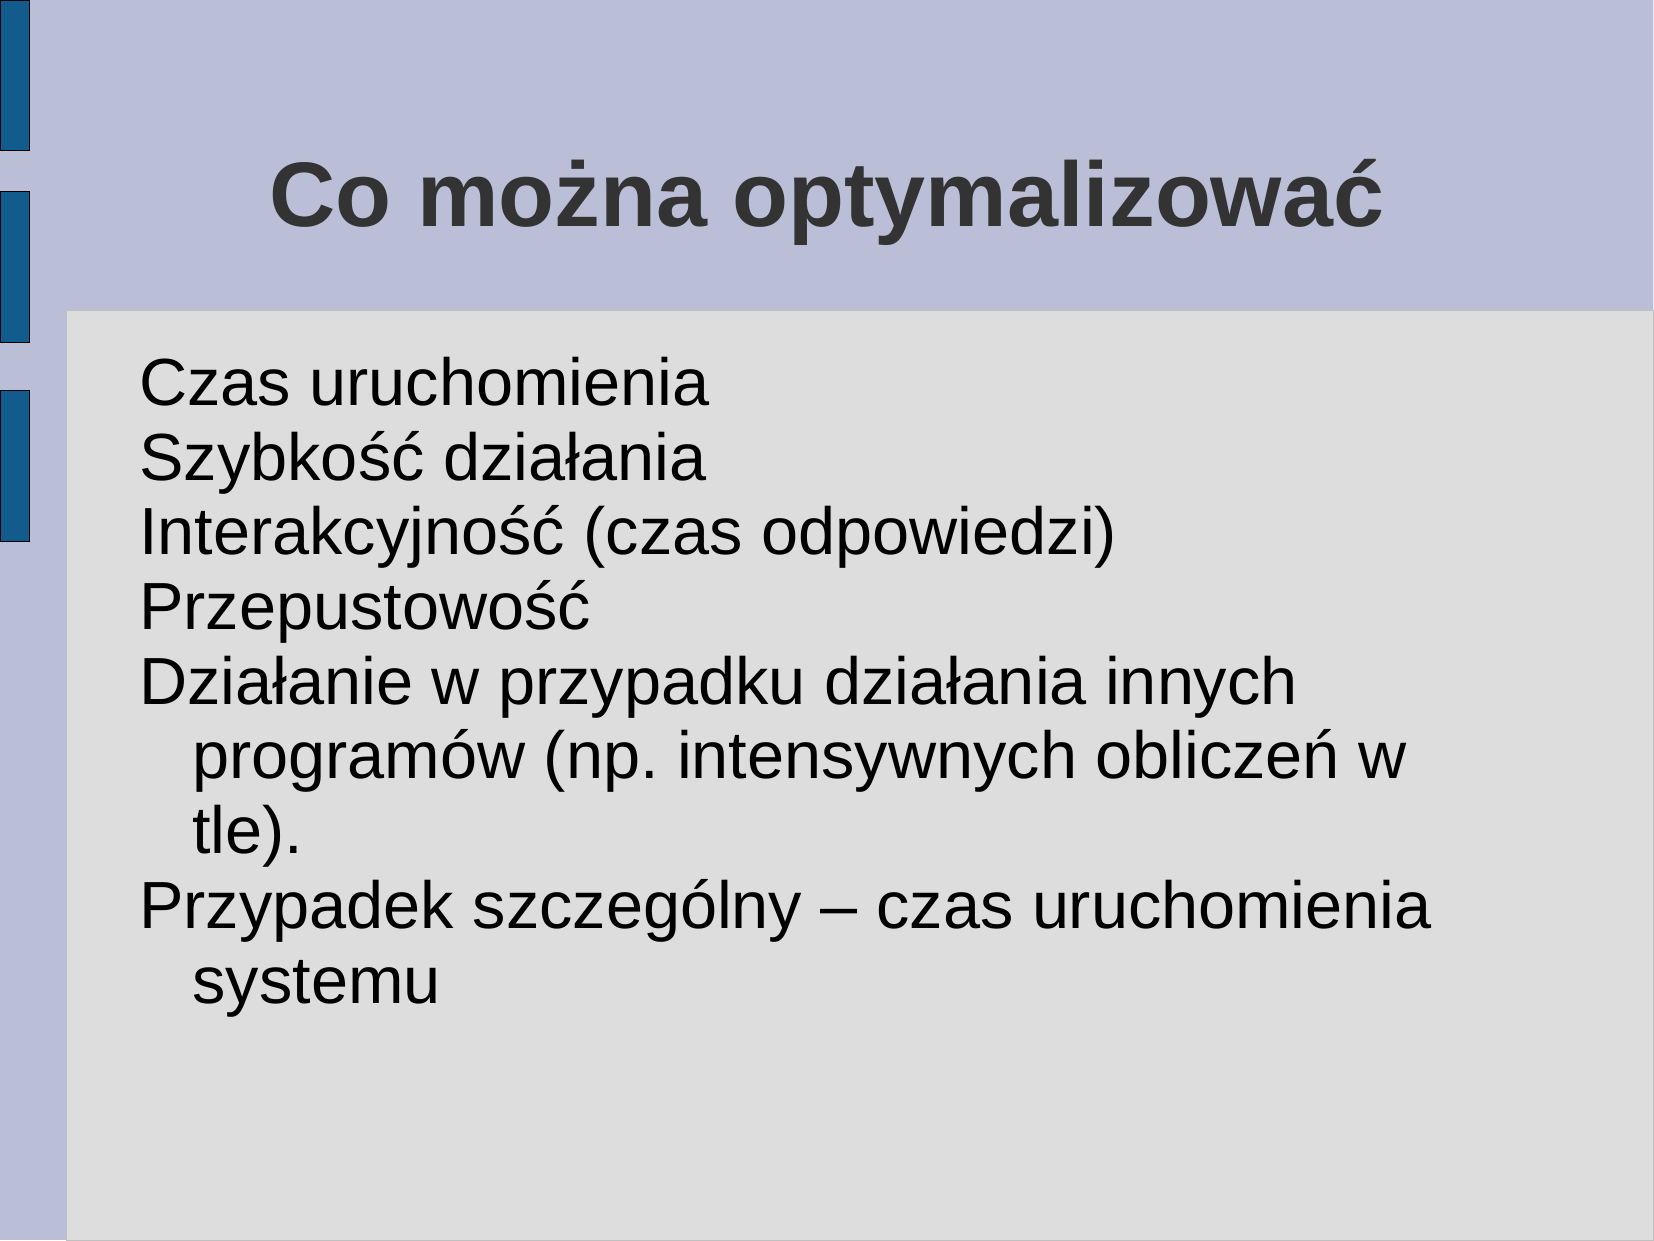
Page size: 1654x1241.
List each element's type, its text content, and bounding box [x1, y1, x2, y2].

title Co można optymalizować [121, 91, 1534, 299]
list Czas uruchomienia Szybkość działania Interakcyjność (czas odpowiedzi) Przepustowość Działanie w przypadku działania innych programów (np. intensywnych obliczeń w tle). Przypadek szczególny – czas uruchomienia systemu [121, 344, 1534, 1127]
